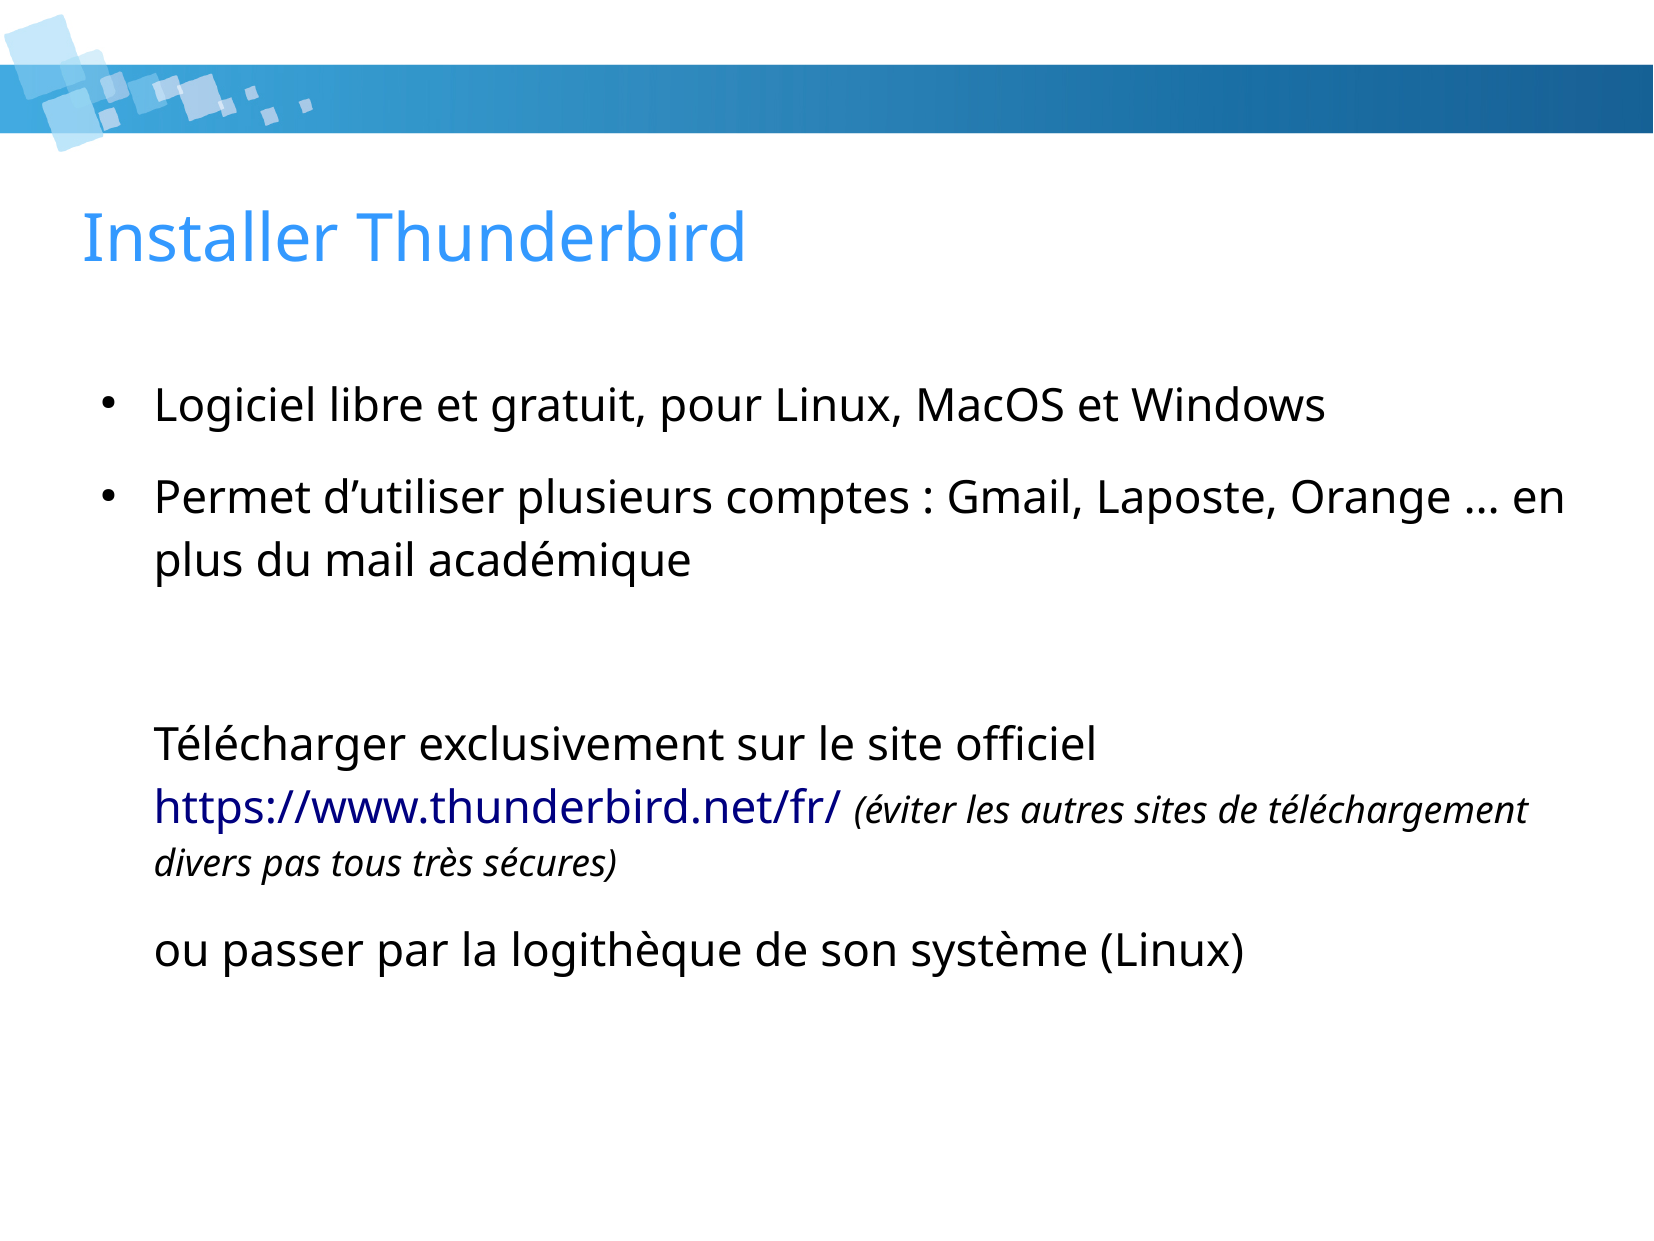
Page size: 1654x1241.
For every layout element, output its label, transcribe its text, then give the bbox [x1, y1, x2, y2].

title Installer Thunderbird [82, 139, 1571, 332]
picture [0, 0, 1653, 1238]
list Logiciel libre et gratuit, pour Linux, MacOS et Windows Permet d’utiliser plusieurs comptes : Gmail, Laposte, Orange … en plus du mail académique Télécharger exclusivement sur le site officiel https://www.thunderbird.net/fr/ (éviter les autres sites de téléchargement divers pas tous très sécures) ou passer par la logithèque de son système (Linux) [82, 372, 1571, 1074]
